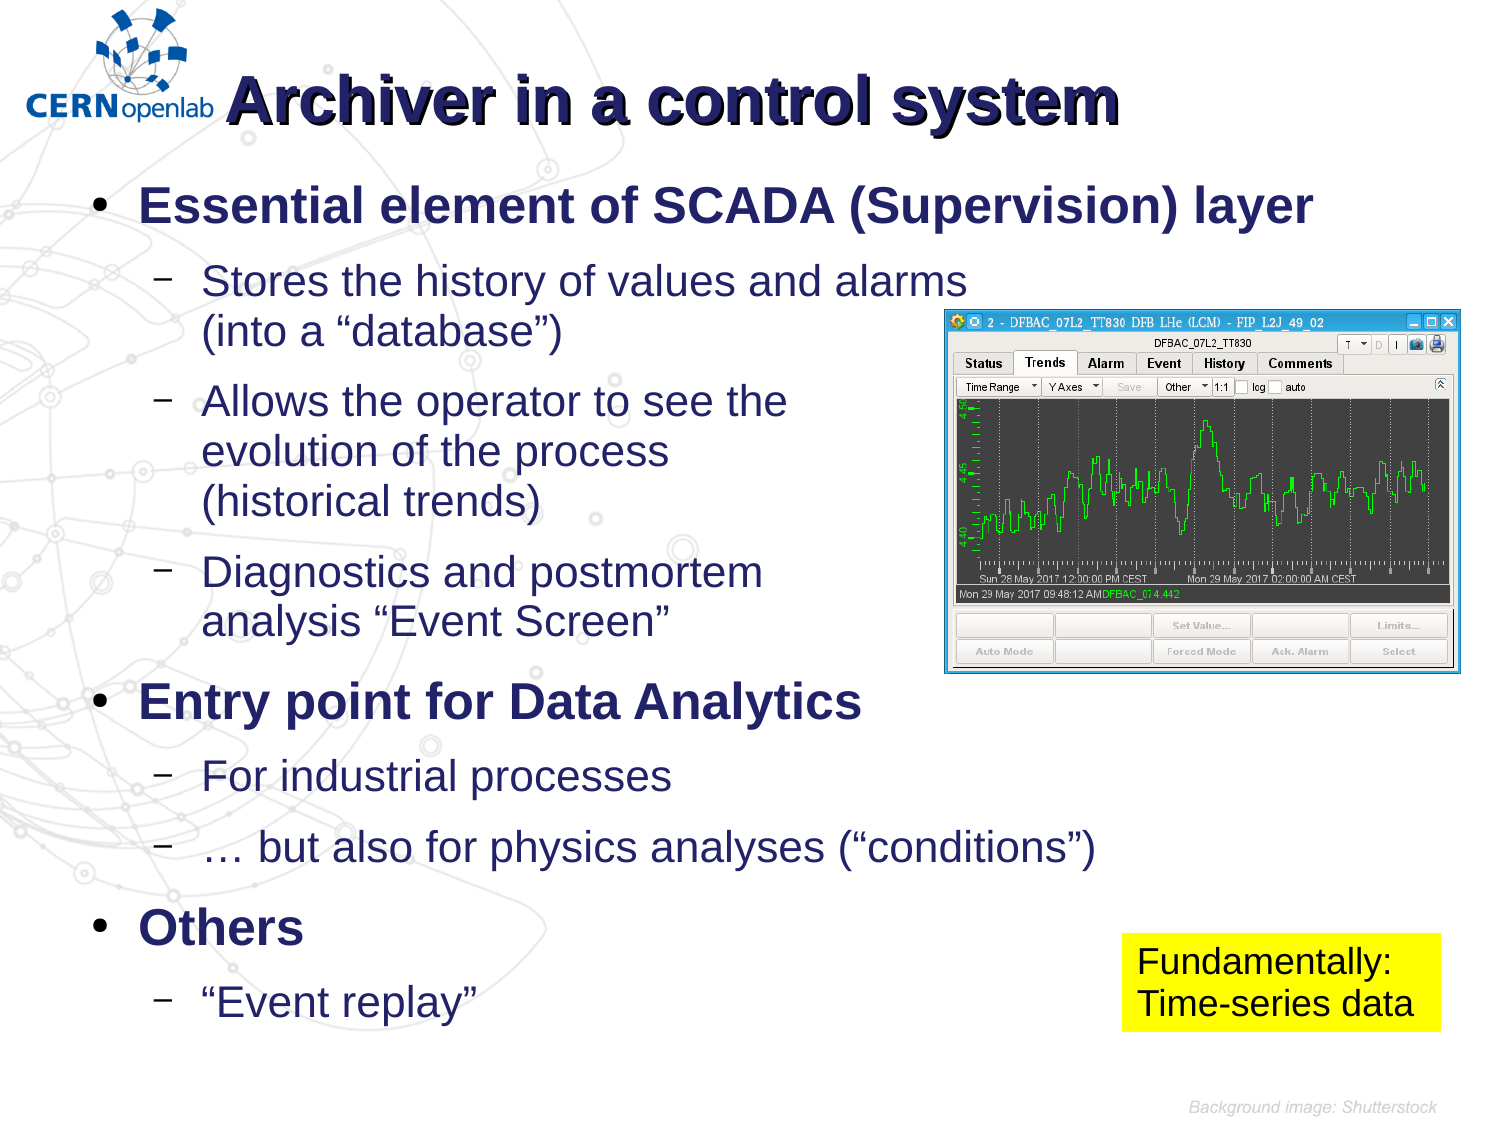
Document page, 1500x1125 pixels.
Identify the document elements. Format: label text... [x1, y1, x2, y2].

picture [0, 0, 1500, 1125]
text_box Fundamentally: Time-series data [1122, 933, 1441, 1032]
title Archiver in a control system [224, 44, 1465, 154]
list Essential element of SCADA (Supervision) layer Stores the history of values and alarms (into a “database”) Allows the operator to see the evolution of the process (historical trends) Diagnostics and postmortem analysis “Event Screen” Entry point for Data Analytics For industrial processes … but also for physics analyses (“conditions”) Others “Event replay” [75, 177, 1425, 1028]
